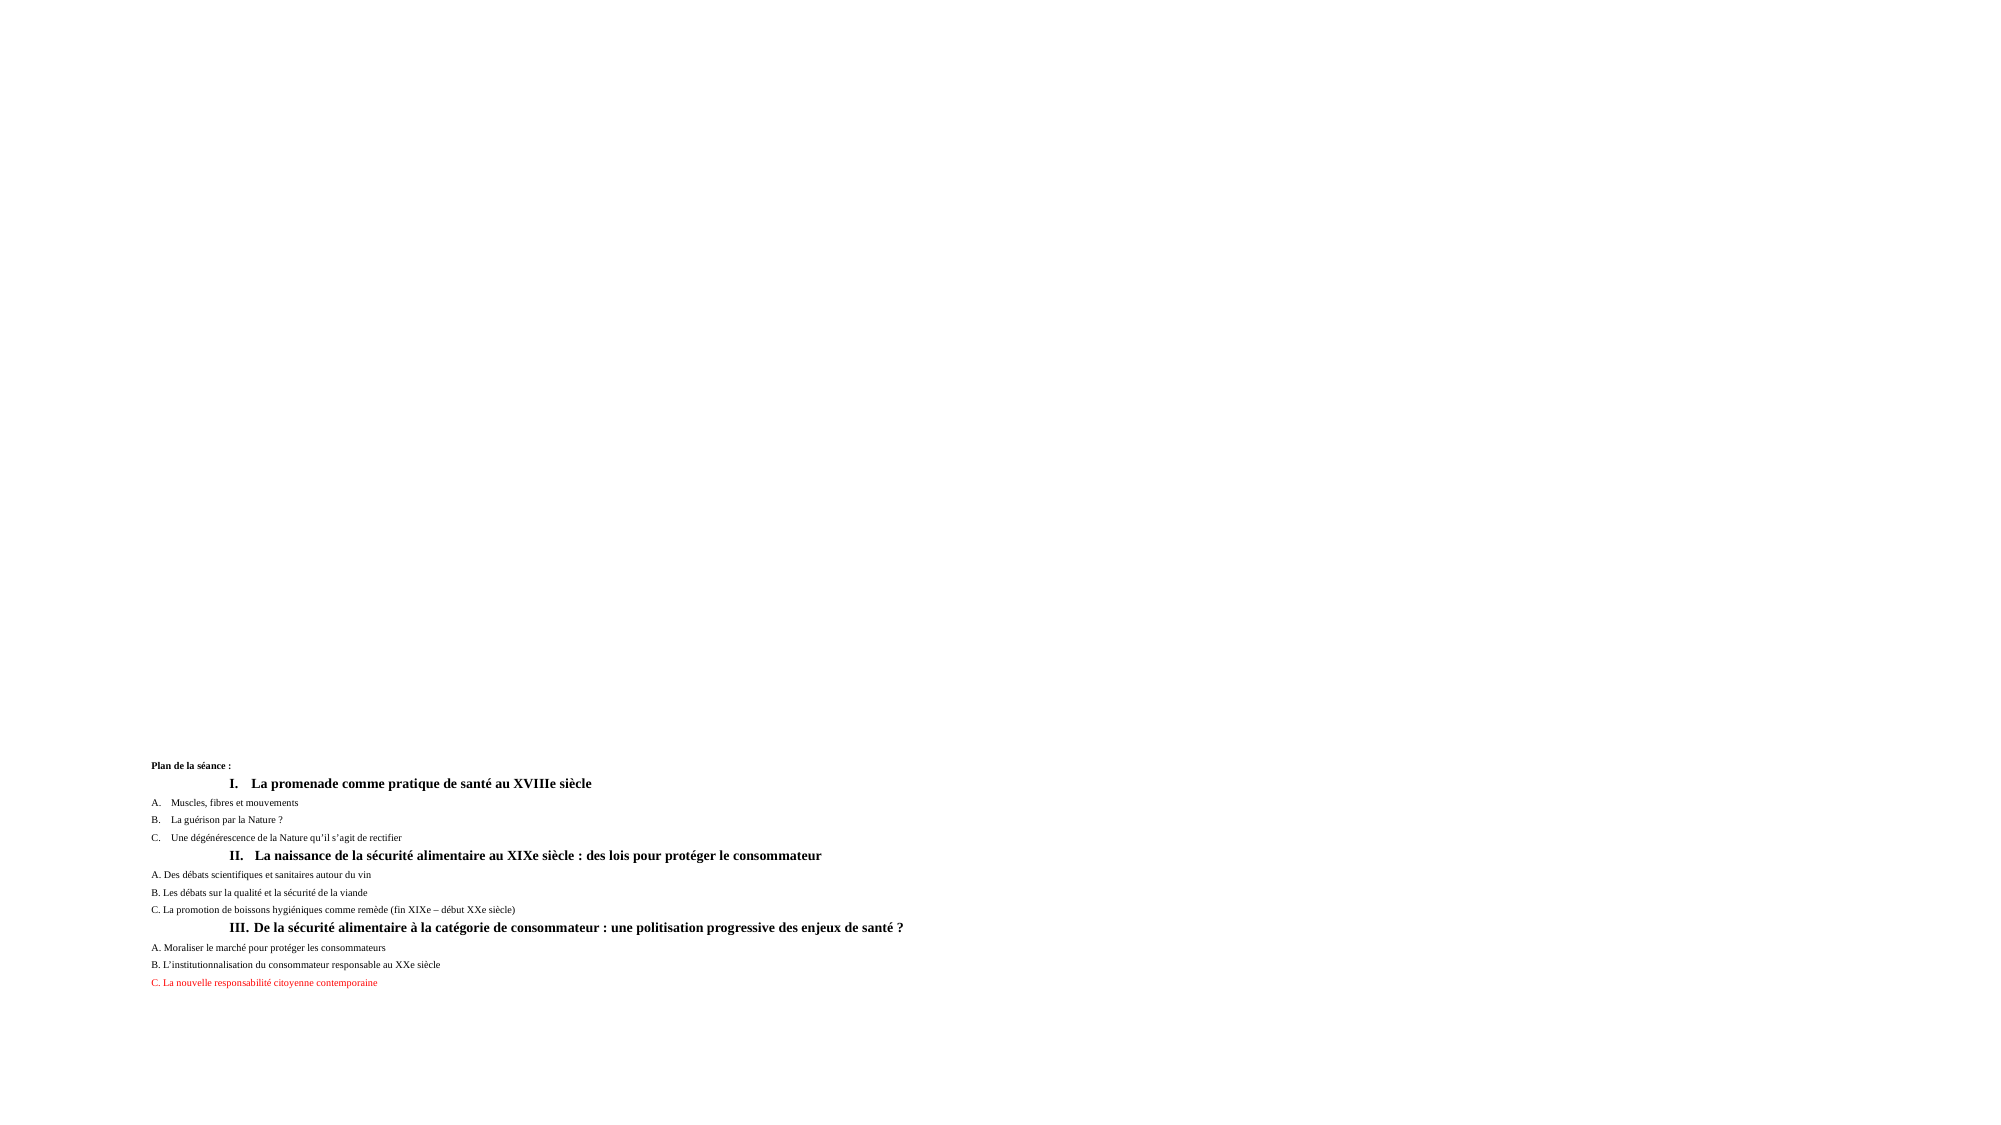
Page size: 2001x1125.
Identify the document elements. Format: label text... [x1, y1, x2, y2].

list Plan de la séance : La promenade comme pratique de santé au XVIIIe siècle Muscles, fibres et mouvements La guérison par la Nature ? Une dégénérescence de la Nature qu’il s’agit de rectifier La naissance de la sécurité alimentaire au XIXe siècle : des lois pour protéger le consommateur A. Des débats scientifiques et sanitaires autour du vin B. Les débats sur la qualité et la sécurité de la viande C. La promotion de boissons hygiéniques comme remède (fin XIXe – début XXe siècle) De la sécurité alimentaire à la catégorie de consommateur : une politisation progressive des enjeux de santé ? A. Moraliser le marché pour protéger les consommateurs B. L’institutionnalisation du consommateur responsable au XXe siècle C. La nouvelle responsabilité citoyenne contemporaine [28, 29, 1972, 1096]
